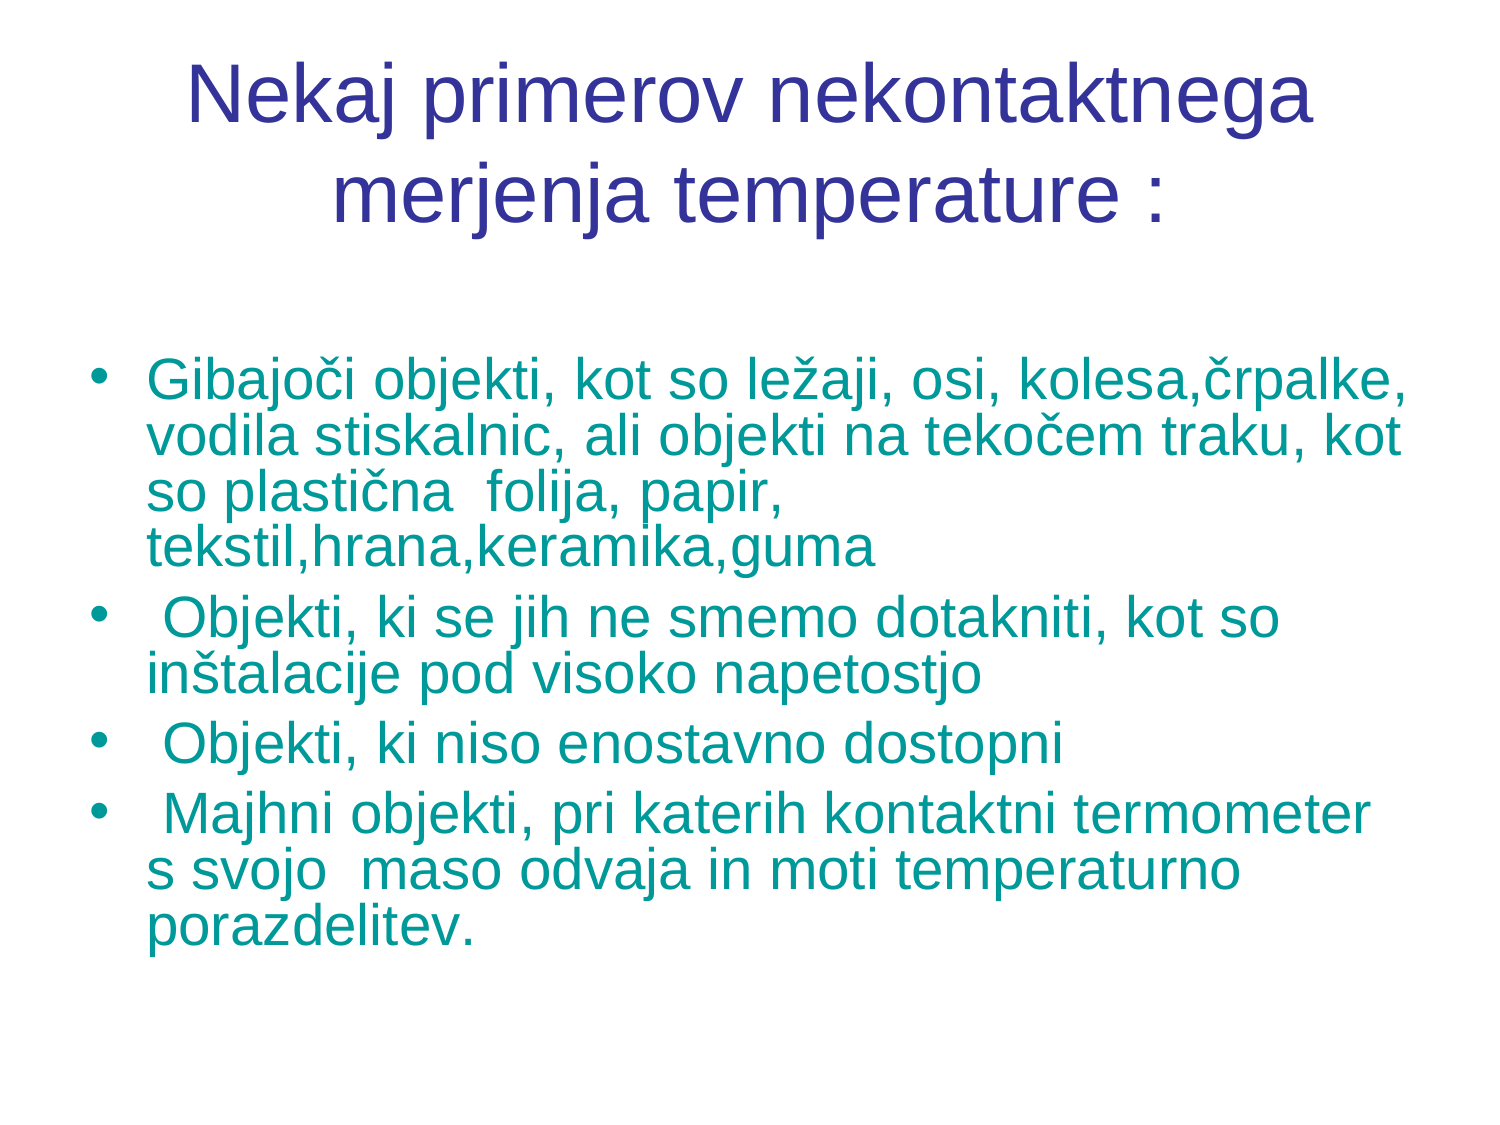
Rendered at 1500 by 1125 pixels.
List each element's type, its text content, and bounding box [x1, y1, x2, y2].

title Nekaj primerov nekontaktnega merjenja temperature : [75, 31, 1426, 247]
list Gibajoči objekti, kot so ležaji, osi, kolesa,črpalke, vodila stiskalnic, ali objekti na tekočem traku, kot so plastična folija, papir, tekstil,hrana,keramika,guma Objekti, ki se jih ne smemo dotakniti, kot so inštalacije pod visoko napetostjo Objekti, ki niso enostavno dostopni Majhni objekti, pri katerih kontaktni termometer s svojo maso odvaja in moti temperaturno porazdelitev. [75, 262, 1426, 1006]
